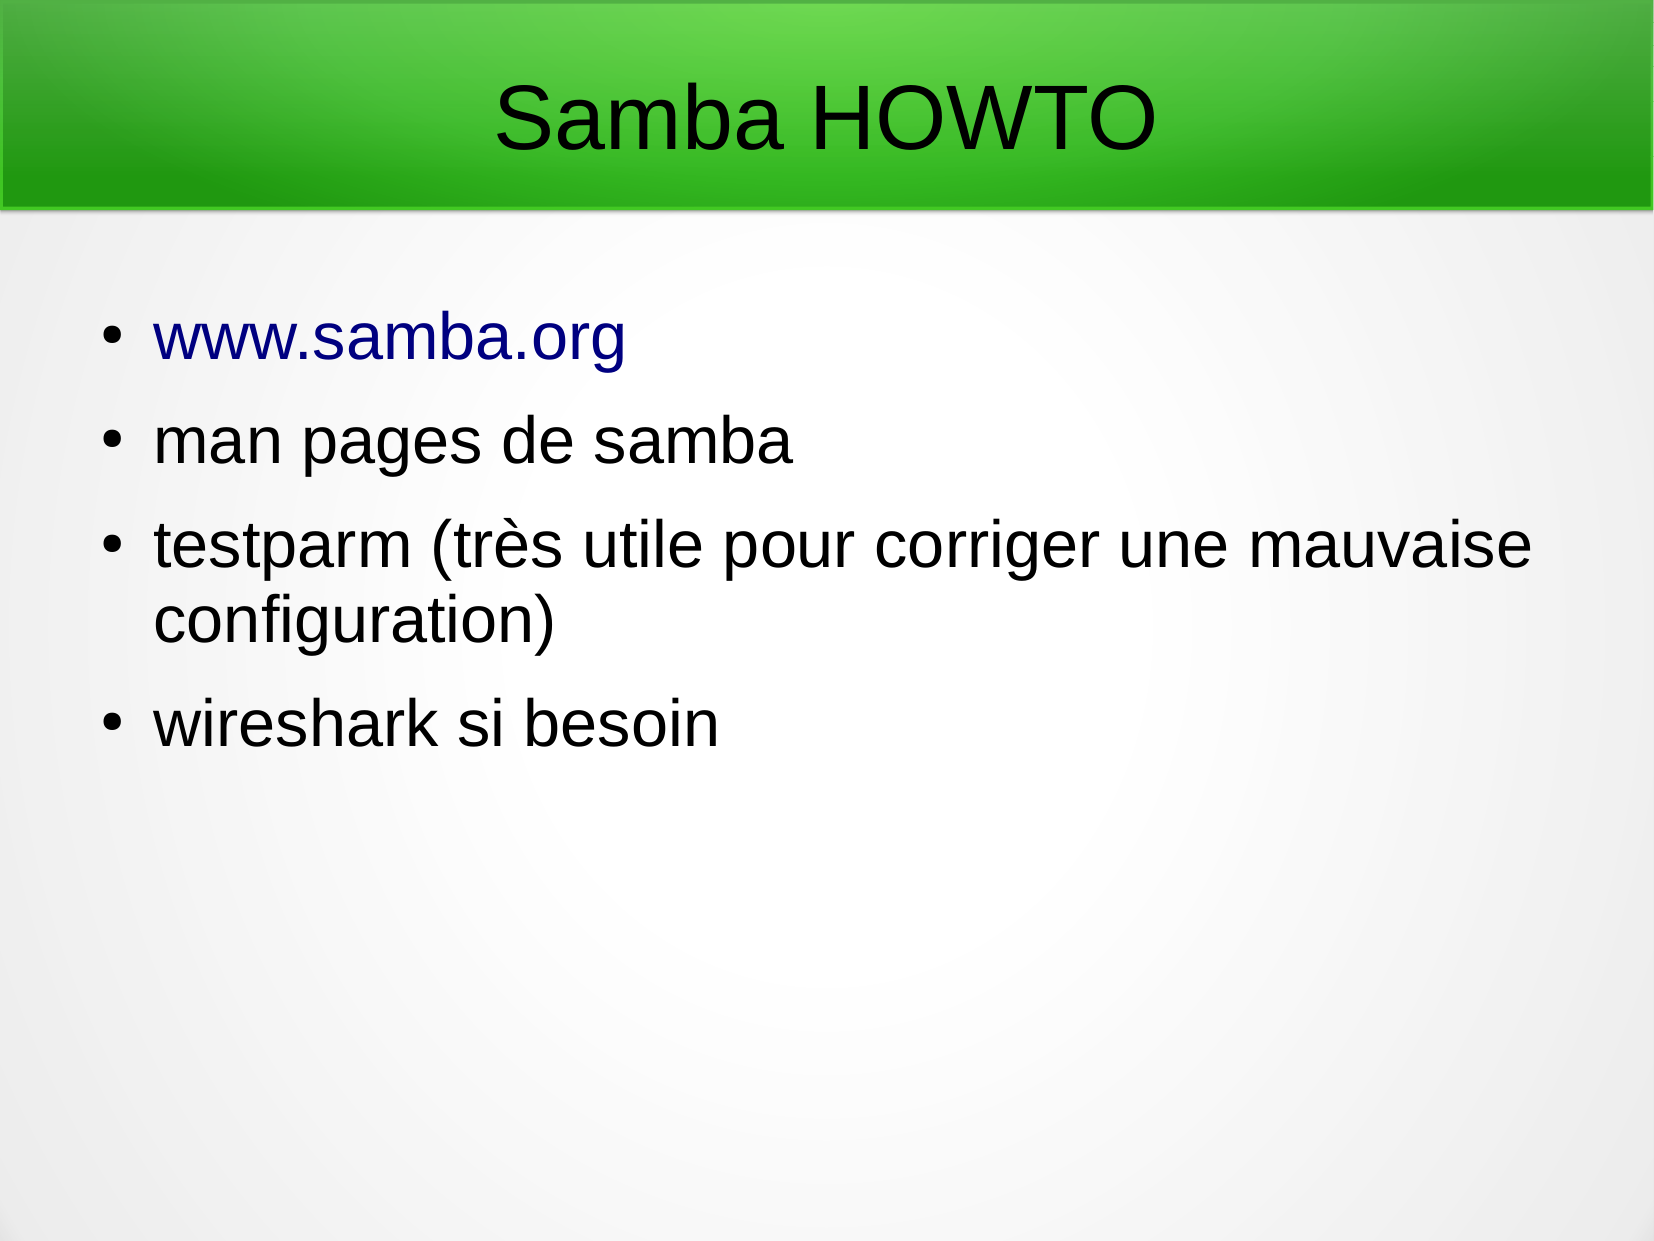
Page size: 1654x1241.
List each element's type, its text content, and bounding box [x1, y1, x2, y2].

list www.samba.org man pages de samba testparm (très utile pour corriger une mauvaise configuration) wireshark si besoin [82, 299, 1571, 1019]
title Samba HOWTO [82, 47, 1571, 189]
